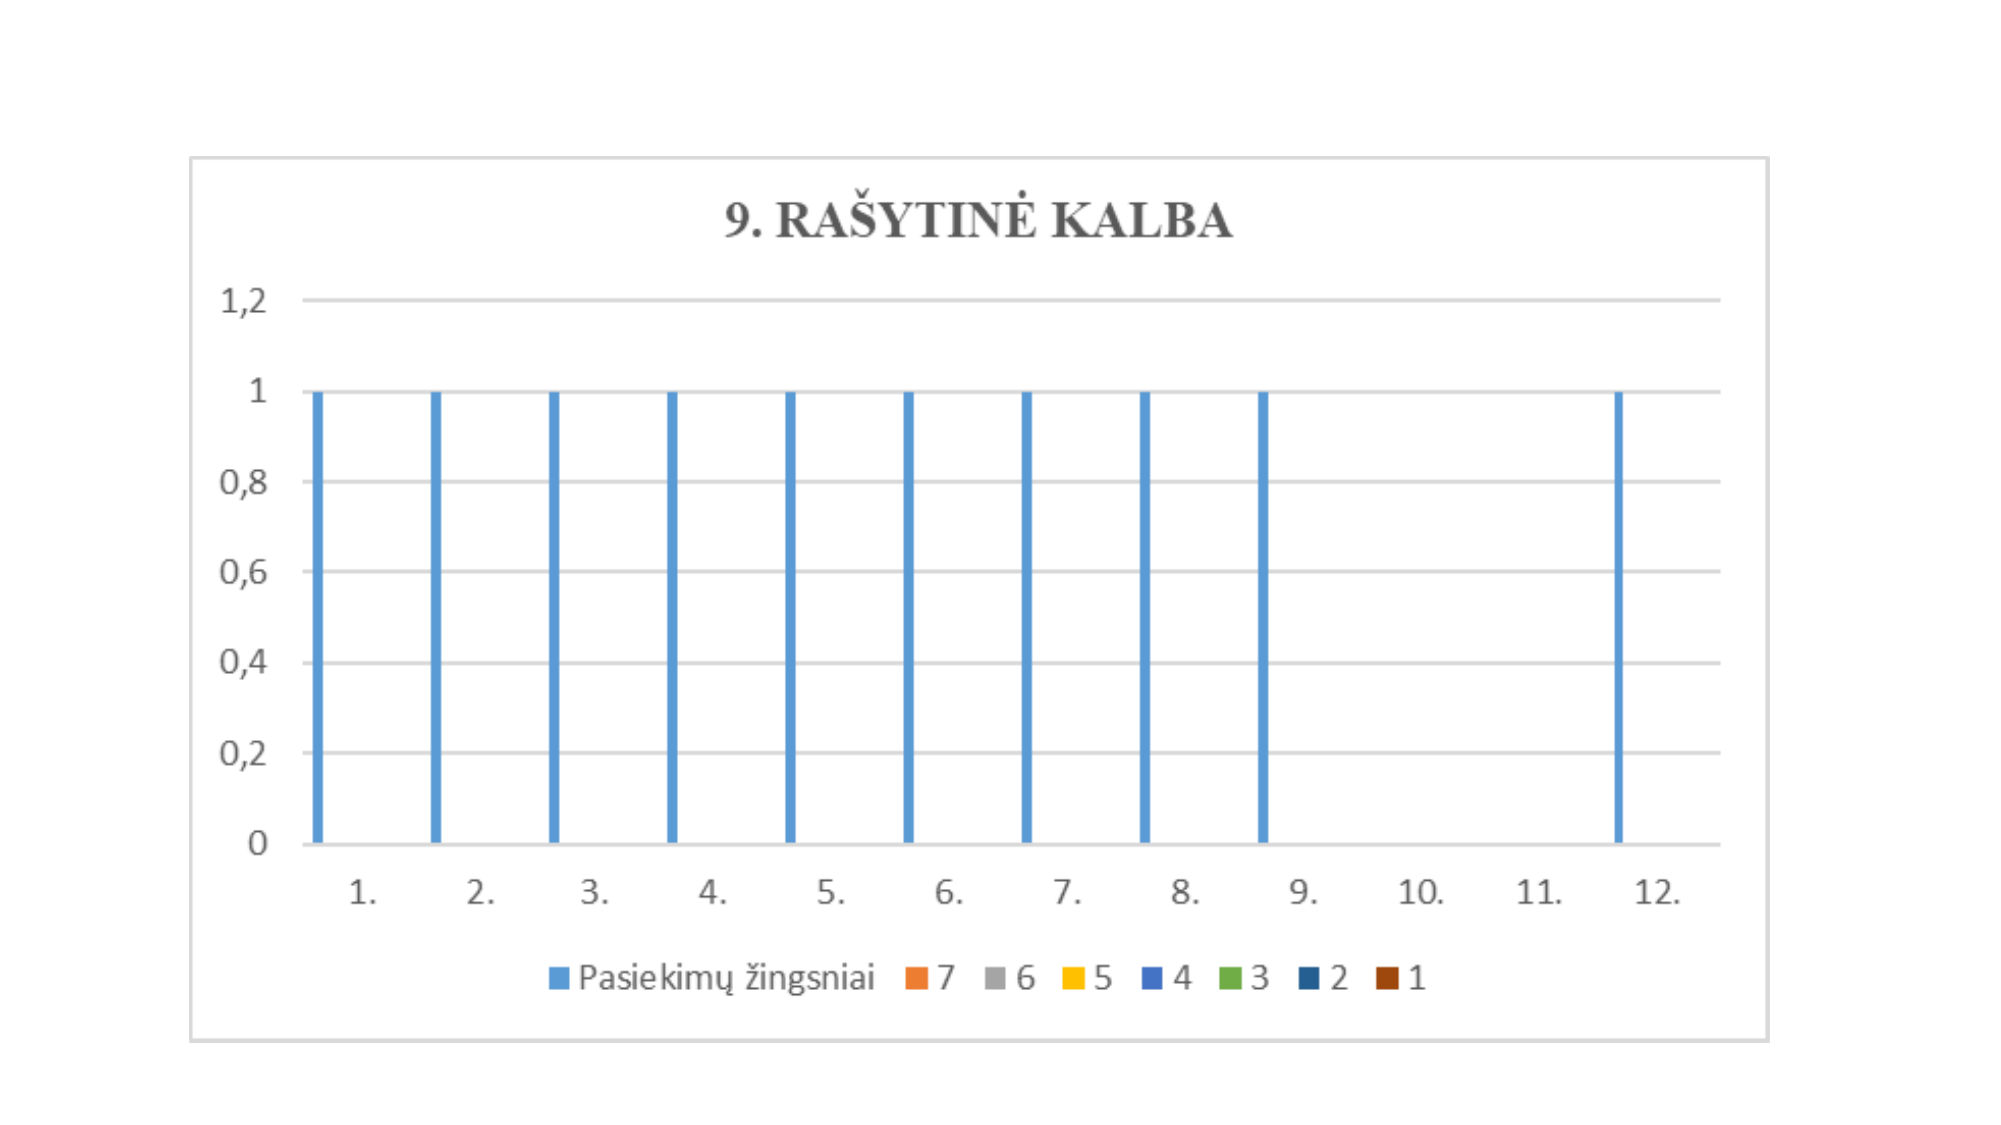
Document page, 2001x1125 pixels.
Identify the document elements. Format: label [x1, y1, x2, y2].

picture [189, 156, 1770, 1043]
